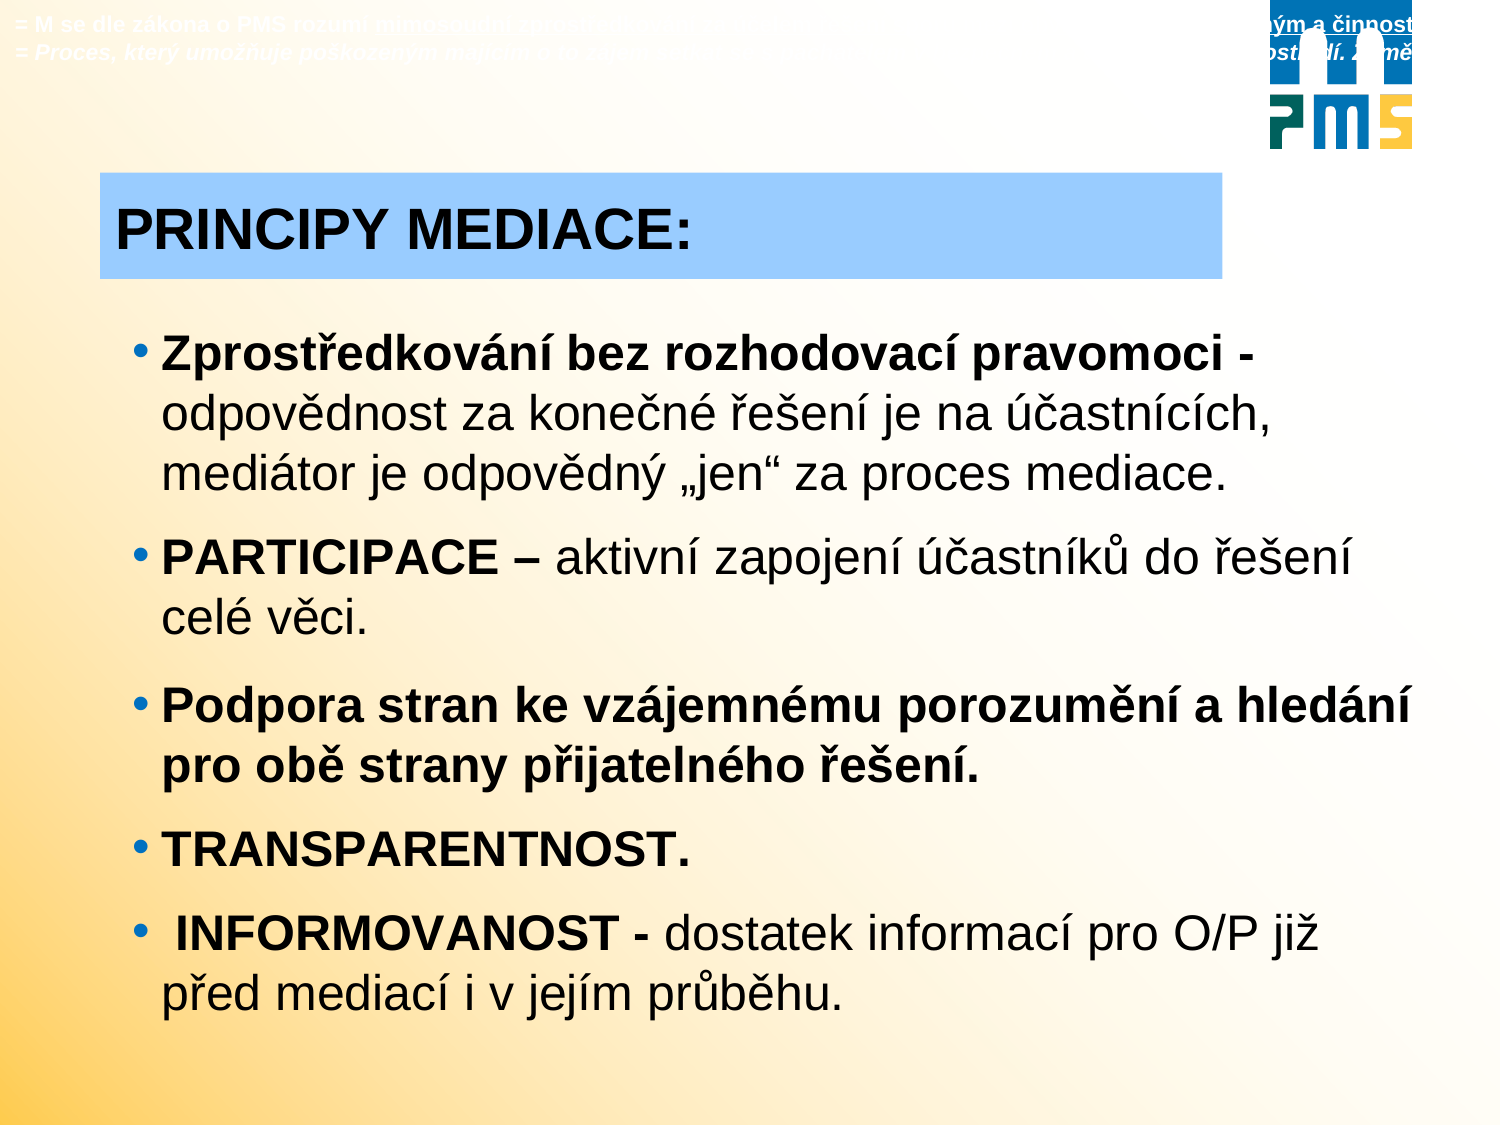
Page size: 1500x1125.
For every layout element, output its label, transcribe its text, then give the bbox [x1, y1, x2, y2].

text_box PRINCIPY MEDIACE: [100, 172, 1223, 279]
picture [0, 73, 1500, 1125]
text_box Zprostředkování bez rozhodovací pravomoci - odpovědnost za konečné řešení je na účastnících, mediátor je odpovědný „jen“ za proces mediace. PARTICIPACE – aktivní zapojení účastníků do řešení celé věci. Podpora stran ke vzájemnému porozumění a hledání pro obě strany přijatelného řešení. TRANSPARENTNOST. INFORMOVANOST - dostatek informací pro O/P již před mediací i v jejím průběhu. [117, 278, 1430, 976]
text_box = M se dle zákona o PMS rozumí mimosoudní zprostředkování za účelem řešení sporu mezi obviněným a poškozeným a činnost směřující k urovnání konfliktního stavu vykonávaná v souvislosti s trestním řízením. Mediaci lze provádět jen s výslovným souhlasem obviněného a poškozeného. = Proces, který umožňuje poškozeným majícím o to zájem setkat se s pachatelem v bezpečném a uspořádaném prostředí. Záměrem je vést pachatele k odpovědnosti a zároveň poskytnout podporu a pomoc pošk. Pošk.- sdělit, jak jej TČ ovlivnil, dostat odpovědi na své otázky a účastnit se plánu NŠ. [0, 2, 1500, 73]
